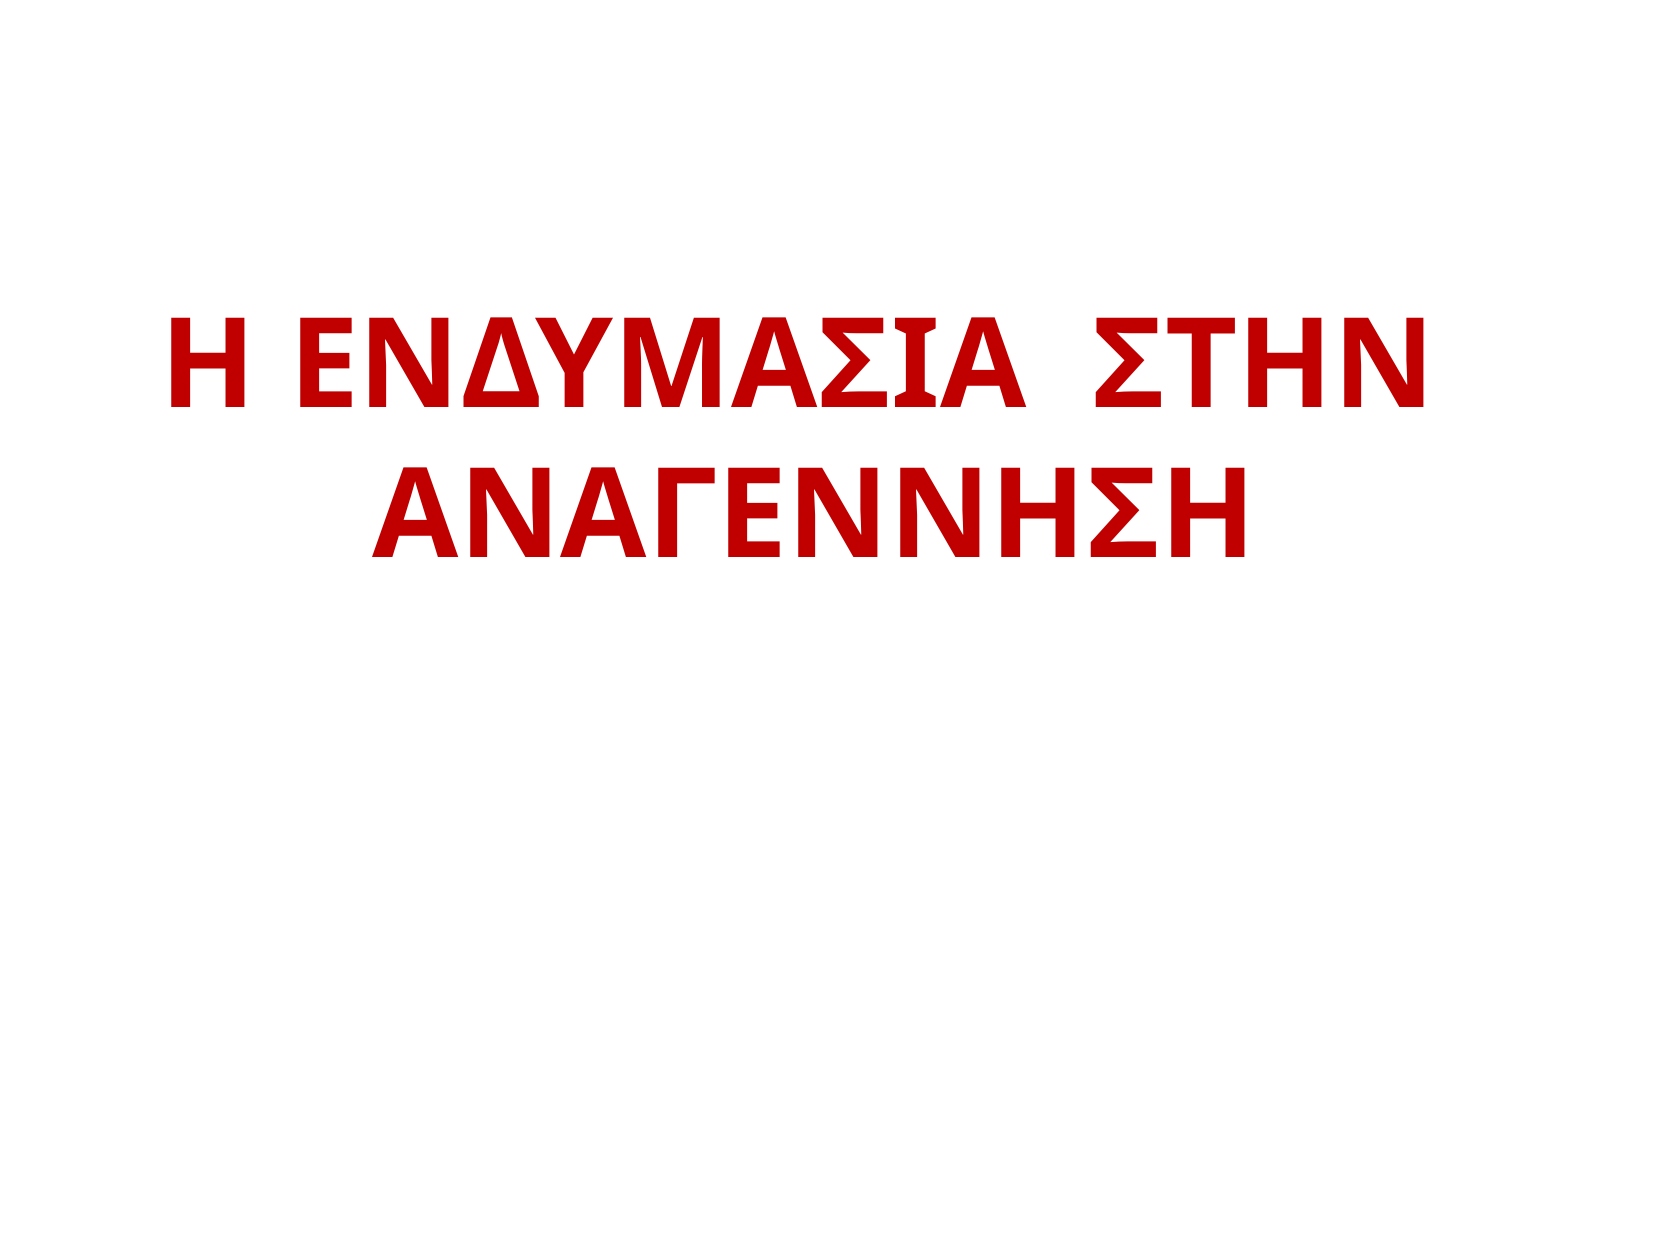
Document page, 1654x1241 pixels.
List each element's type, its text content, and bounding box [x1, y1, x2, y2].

title Η ΕΝΔΥΜΑΣΙΑ ΣΤΗΝ ΑΝΑΓΕΝΝΗΣΗ [70, 265, 1559, 600]
